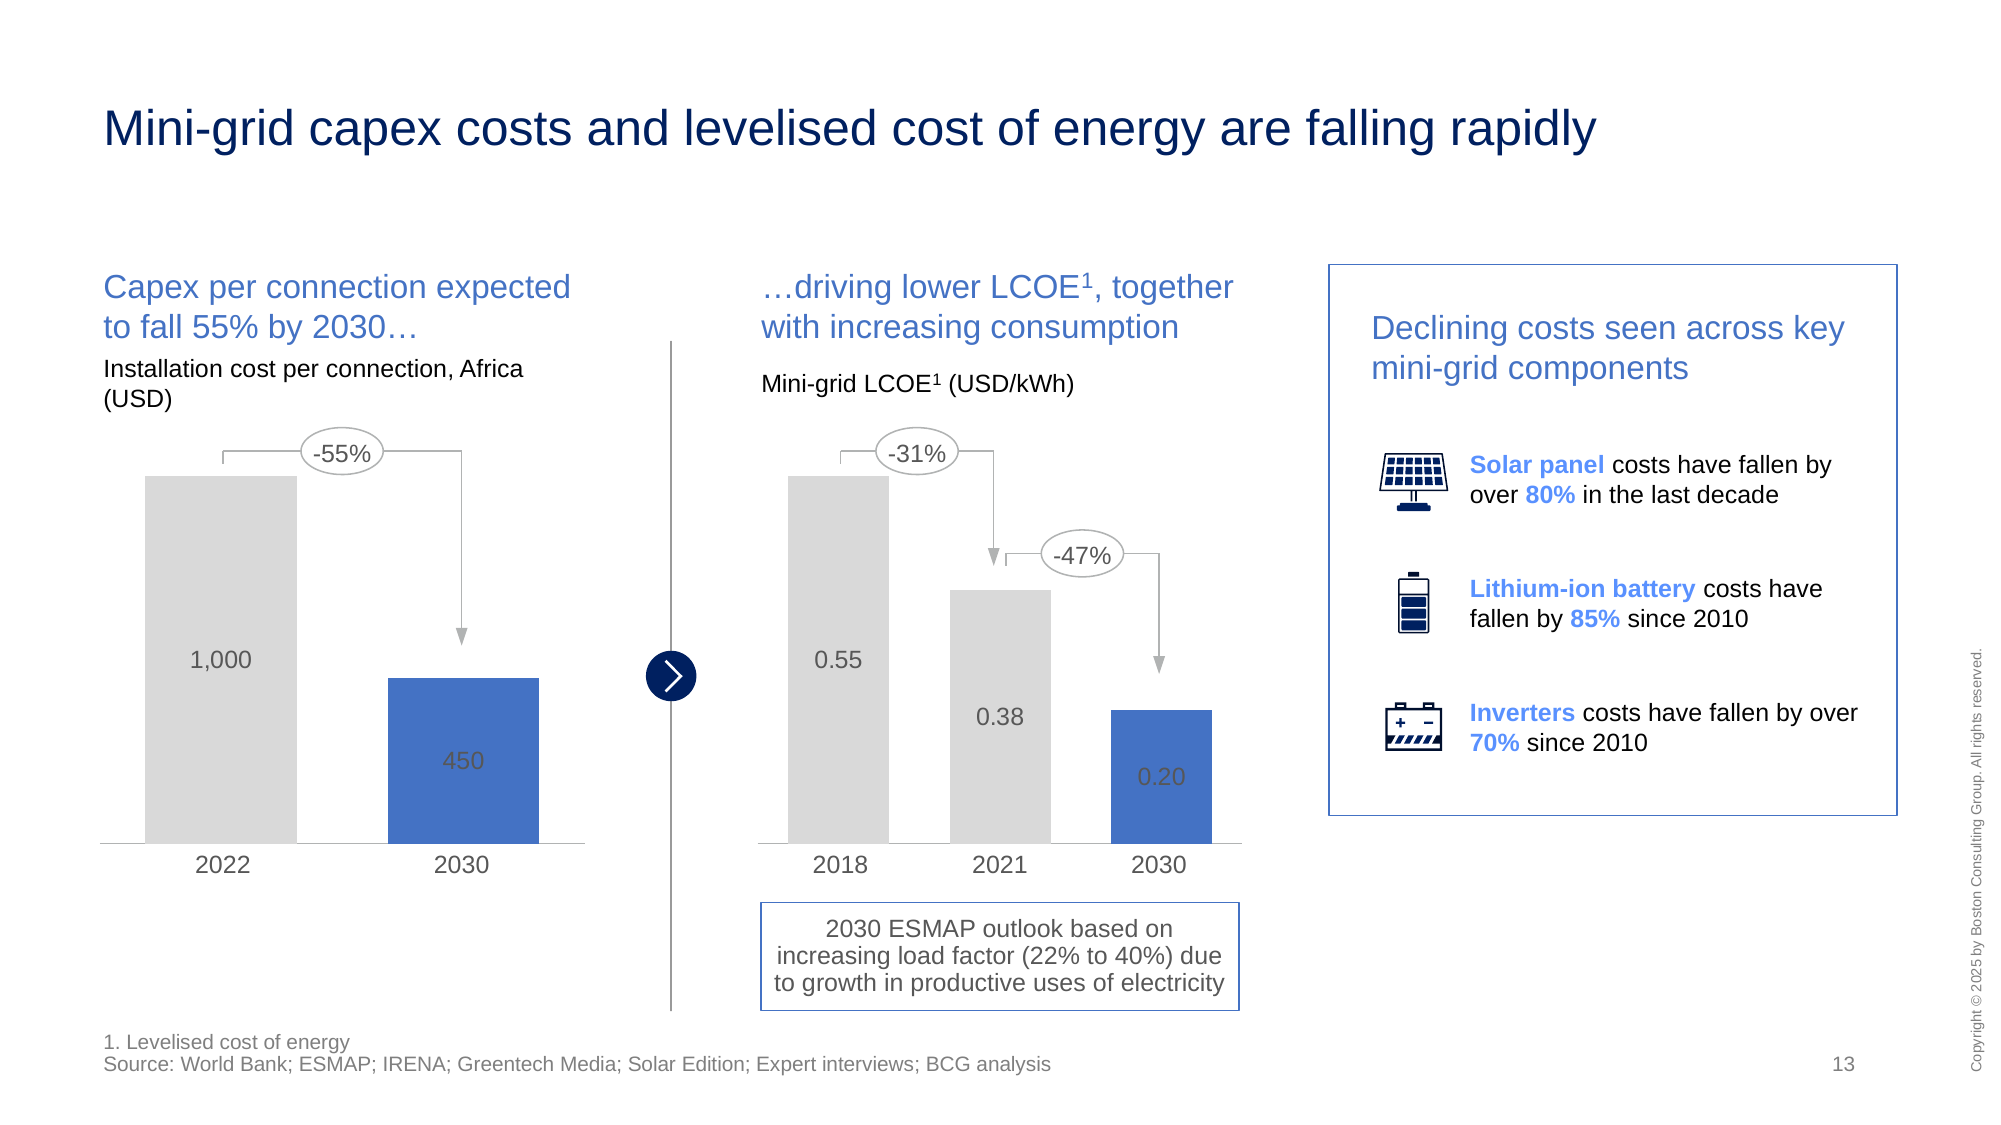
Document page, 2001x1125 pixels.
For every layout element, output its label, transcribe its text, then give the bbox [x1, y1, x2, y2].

text_box 2018 [812, 846, 869, 879]
text_box Mini-grid LCOE1 (USD/kWh) [761, 367, 1240, 398]
title Mini-grid capex costs and levelised cost of energy are falling rapidly [103, 102, 1897, 157]
chart [747, 468, 1253, 852]
text_box 2022 [194, 846, 252, 879]
text_box [1398, 578, 1430, 634]
chart [89, 468, 595, 852]
text_box Lithium-ion battery costs have fallen by 85% since 2010 [1469, 547, 1870, 659]
text_box Declining costs seen across key mini-grid components [1371, 305, 1896, 387]
text_box Inverters costs have fallen by over 70% since 2010 [1469, 671, 1870, 783]
text_box Capex per connection expected to fall 55% by 2030… [103, 264, 582, 346]
text_box -47% [1041, 529, 1124, 577]
text_box 2030 ESMAP outlook based on increasing load factor (22% to 40%) due to growth in productive uses of electricity [761, 902, 1240, 1011]
text_box Installation cost per connection, Africa (USD) [103, 367, 582, 398]
text_box Solar panel costs have fallen by over 80% in the last decade [1469, 423, 1870, 535]
text_box 2030 [433, 846, 490, 879]
text_box [1379, 453, 1449, 512]
text_box [1385, 702, 1443, 751]
text_box [645, 650, 697, 702]
text_box -55% [301, 427, 384, 475]
text_box 2030 [1130, 846, 1188, 879]
text_box 1. Levelised cost of energy Source: World Bank; ESMAP; IRENA; Greentech Media; Solar Edition; Expert interviews; BCG analysis [103, 1031, 1585, 1076]
text_box 2021 [971, 846, 1029, 879]
text_box [1408, 571, 1420, 577]
text_box …driving lower LCOE1, together with increasing consumption [761, 264, 1240, 346]
text_box -31% [875, 427, 959, 475]
